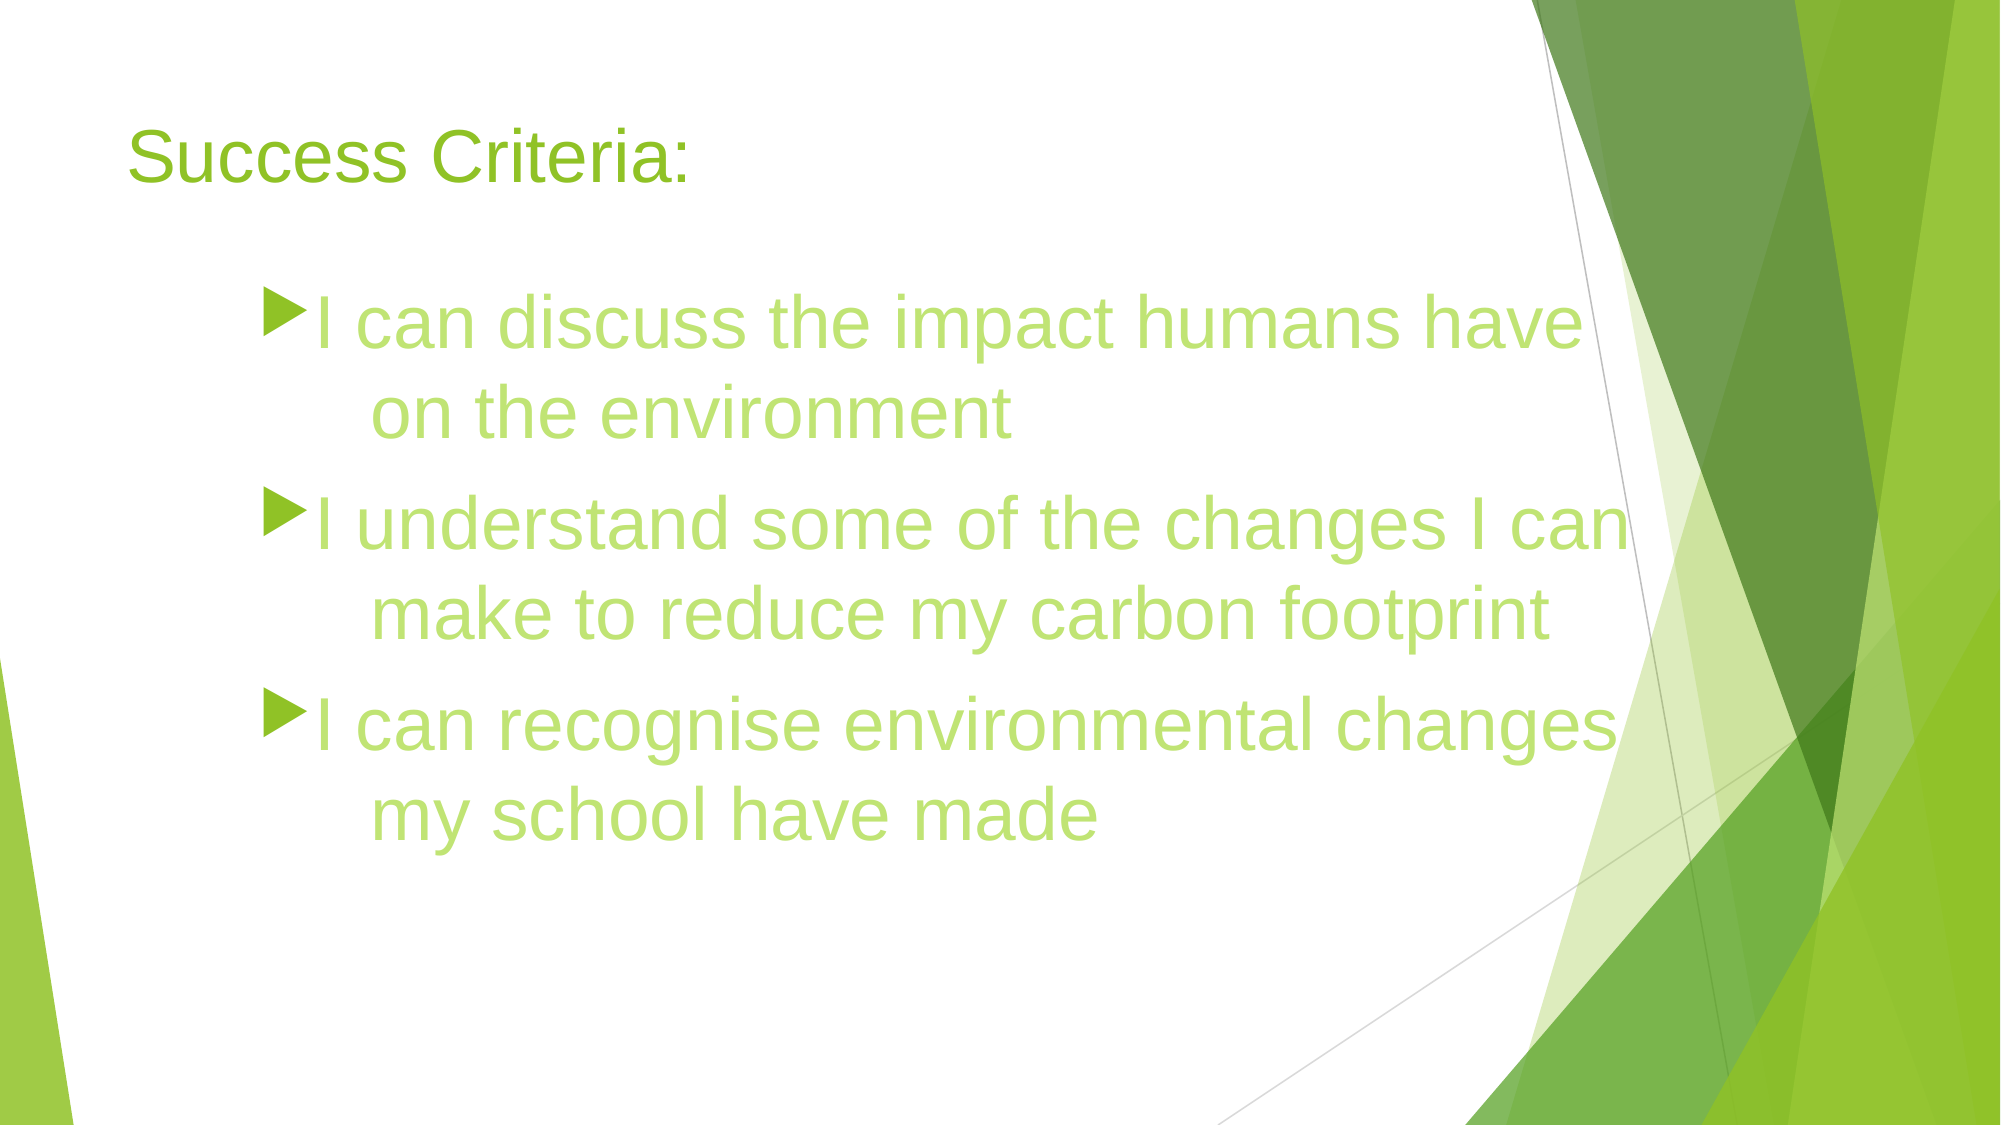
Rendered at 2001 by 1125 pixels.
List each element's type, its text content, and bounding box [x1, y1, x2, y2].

title Success Criteria: [111, 99, 1522, 317]
list I can discuss the impact humans have on the environment I understand some of the changes I can make to reduce my carbon footprint I can recognise environmental changes my school have made [243, 266, 1654, 903]
